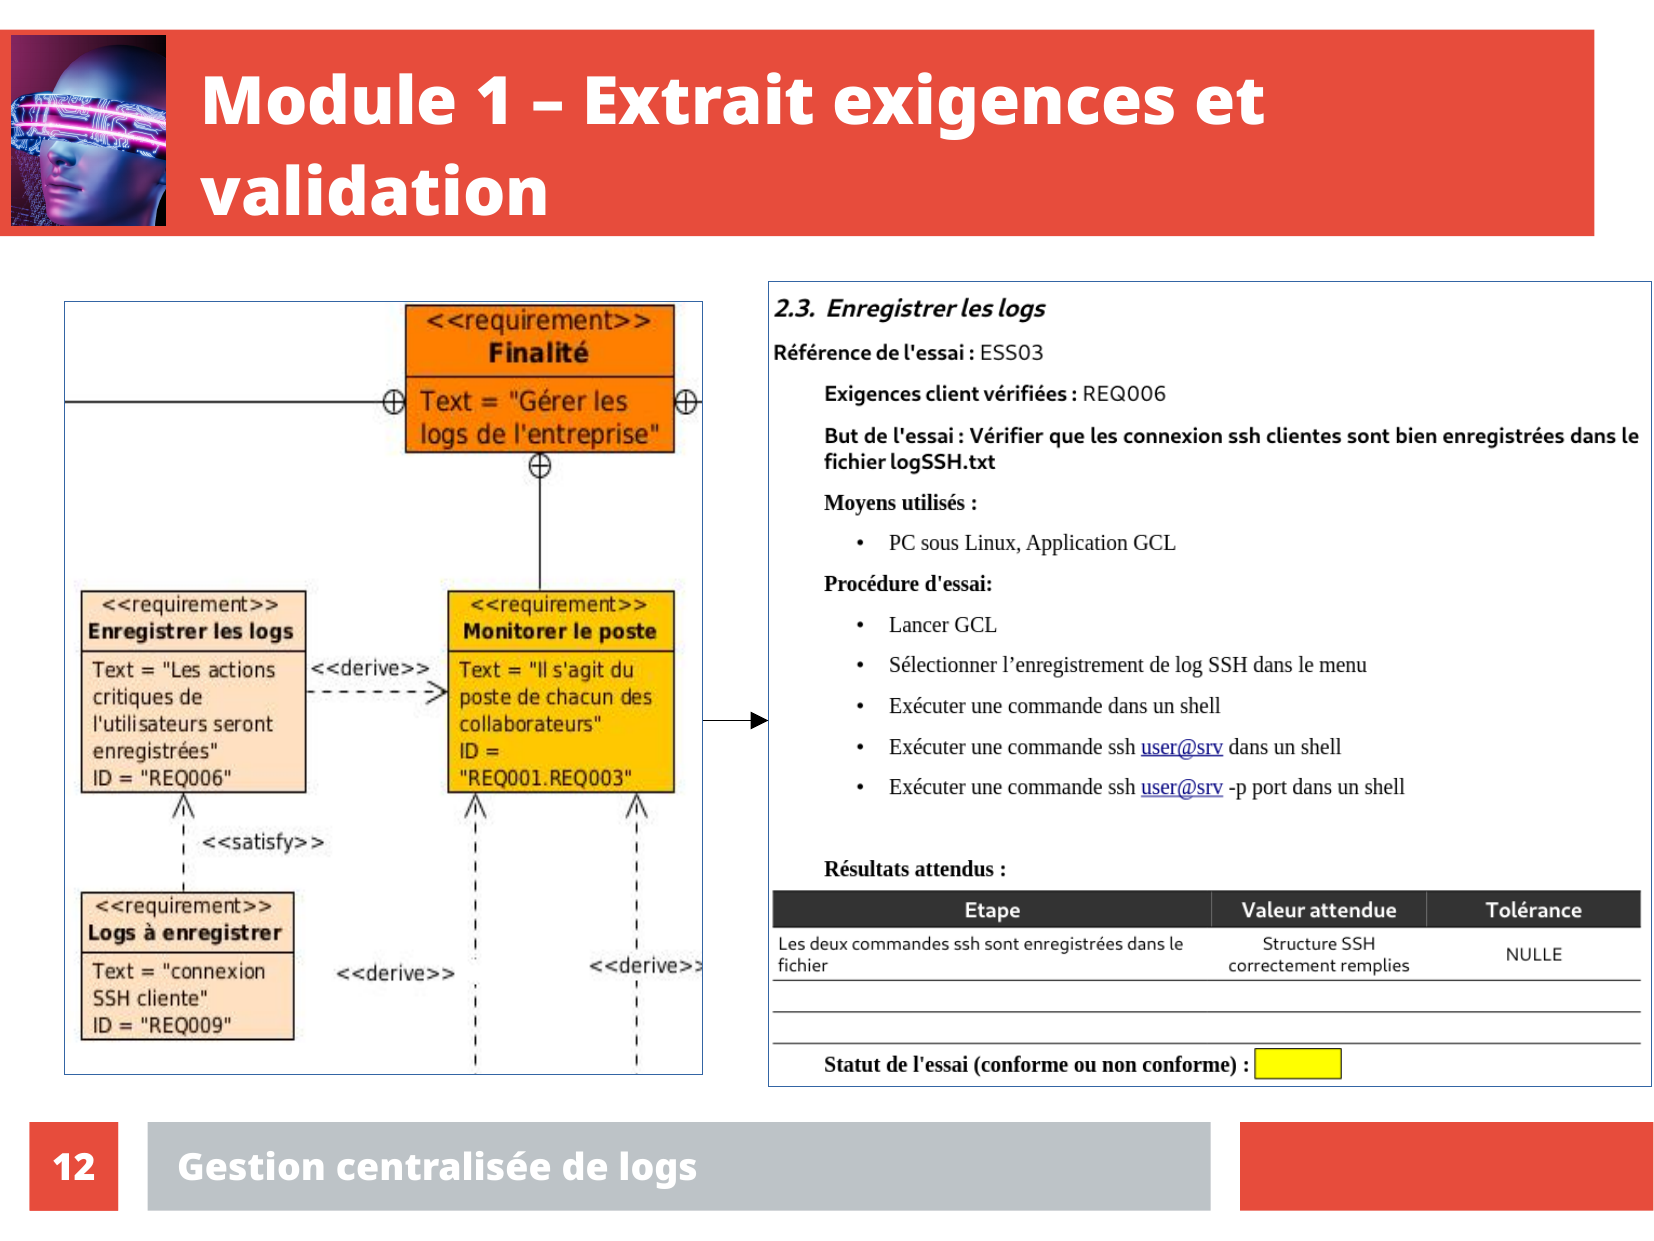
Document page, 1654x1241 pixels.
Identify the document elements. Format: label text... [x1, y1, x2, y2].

picture [64, 301, 703, 1075]
picture [11, 35, 166, 226]
picture [768, 281, 1652, 1087]
title Module 1 – Extrait exigences et validation [200, 53, 1571, 201]
